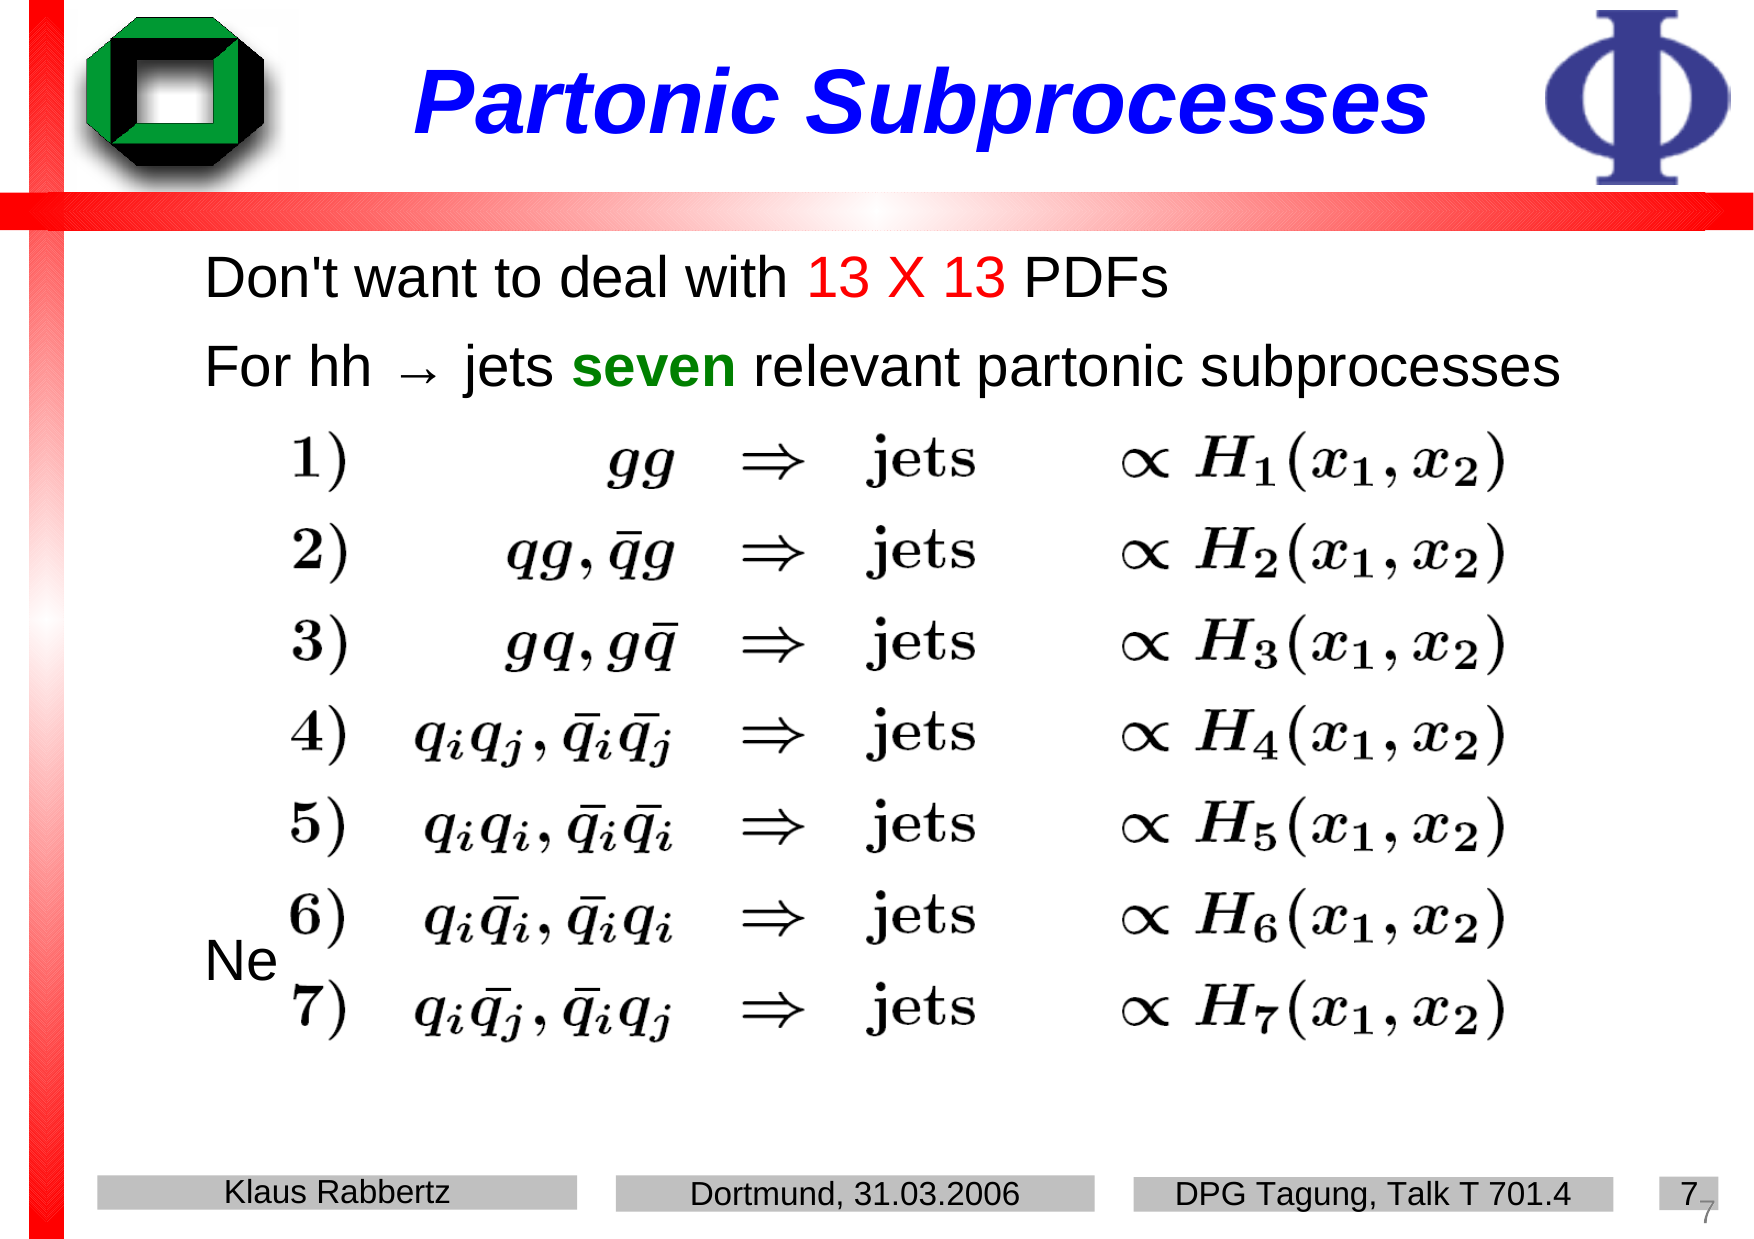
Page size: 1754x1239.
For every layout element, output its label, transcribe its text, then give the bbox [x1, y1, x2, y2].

title Partonic Subprocesses [282, 21, 1566, 183]
picture [1545, 10, 1731, 185]
list Don't want to deal with 13 X 13 PDFs For hh → jets seven relevant partonic subprocesses Need only seven linear combinations Hi of PDFs [145, 244, 1643, 1138]
picture [277, 417, 1519, 1063]
picture [64, 9, 299, 192]
